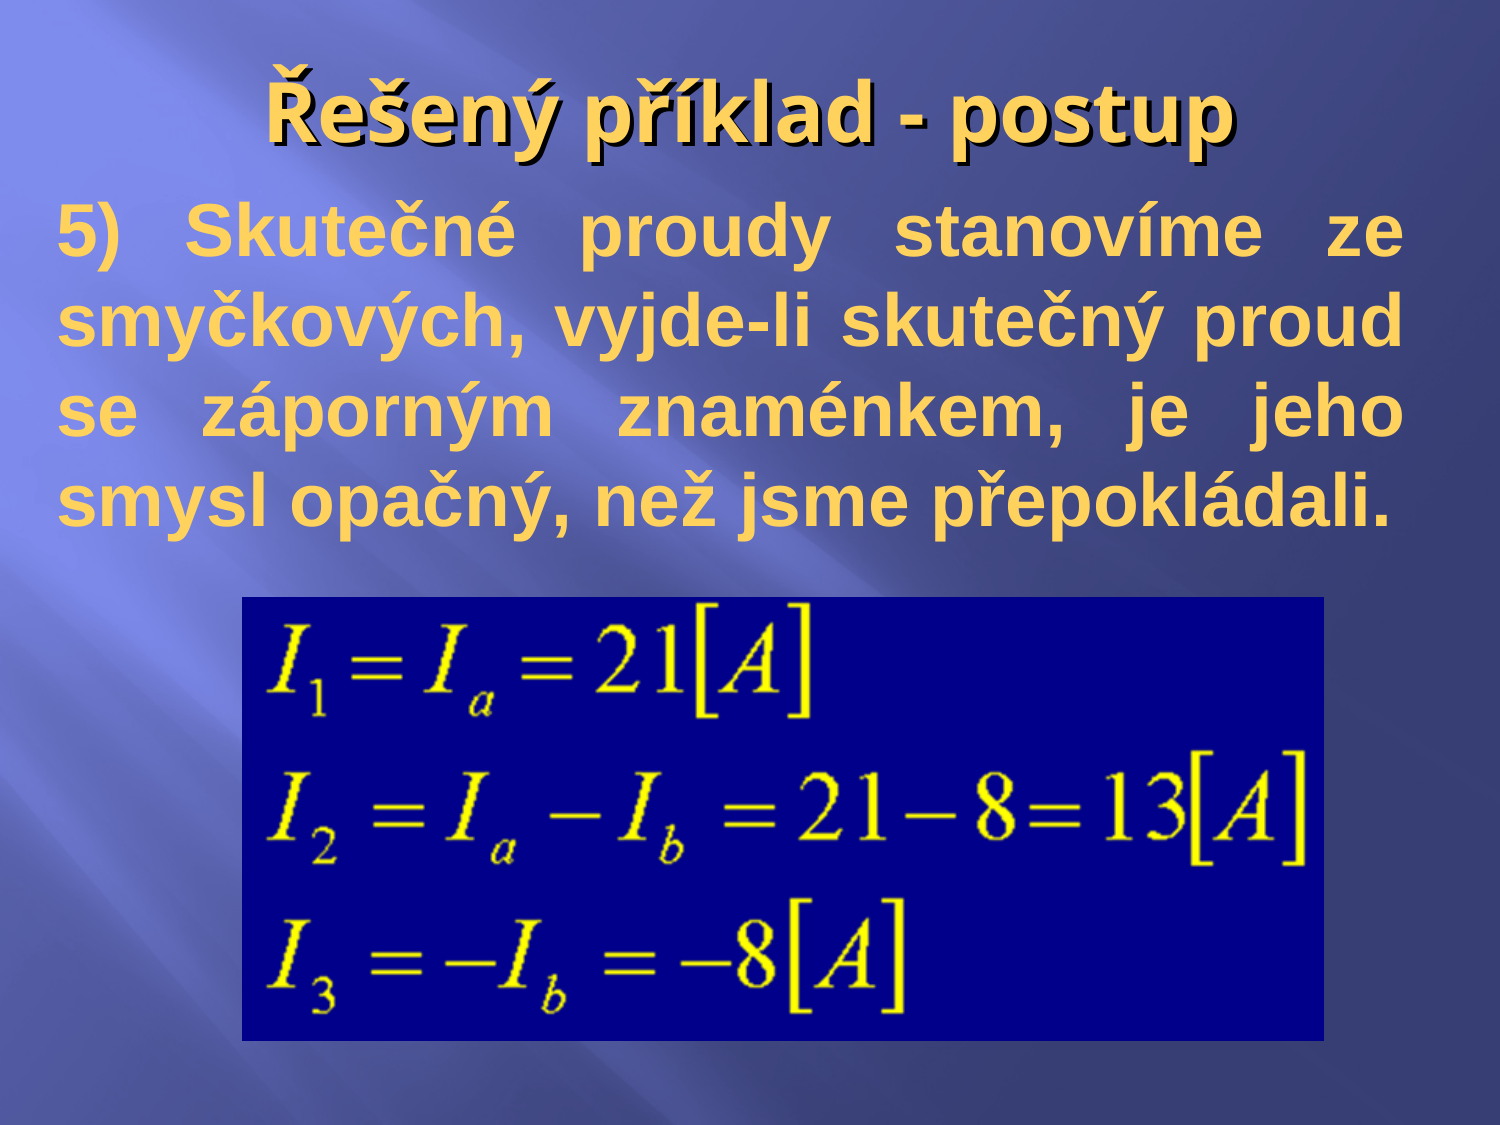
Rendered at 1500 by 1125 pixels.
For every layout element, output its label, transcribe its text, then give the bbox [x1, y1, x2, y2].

text_box 5) Skutečné proudy stanovíme ze smyčkových, vyjde-li skutečný proud se záporným znaménkem, je jeho smysl opačný, než jsme přepokládali. [41, 172, 1471, 551]
title Řešený příklad - postup [75, 45, 1426, 172]
picture [242, 597, 1324, 1041]
